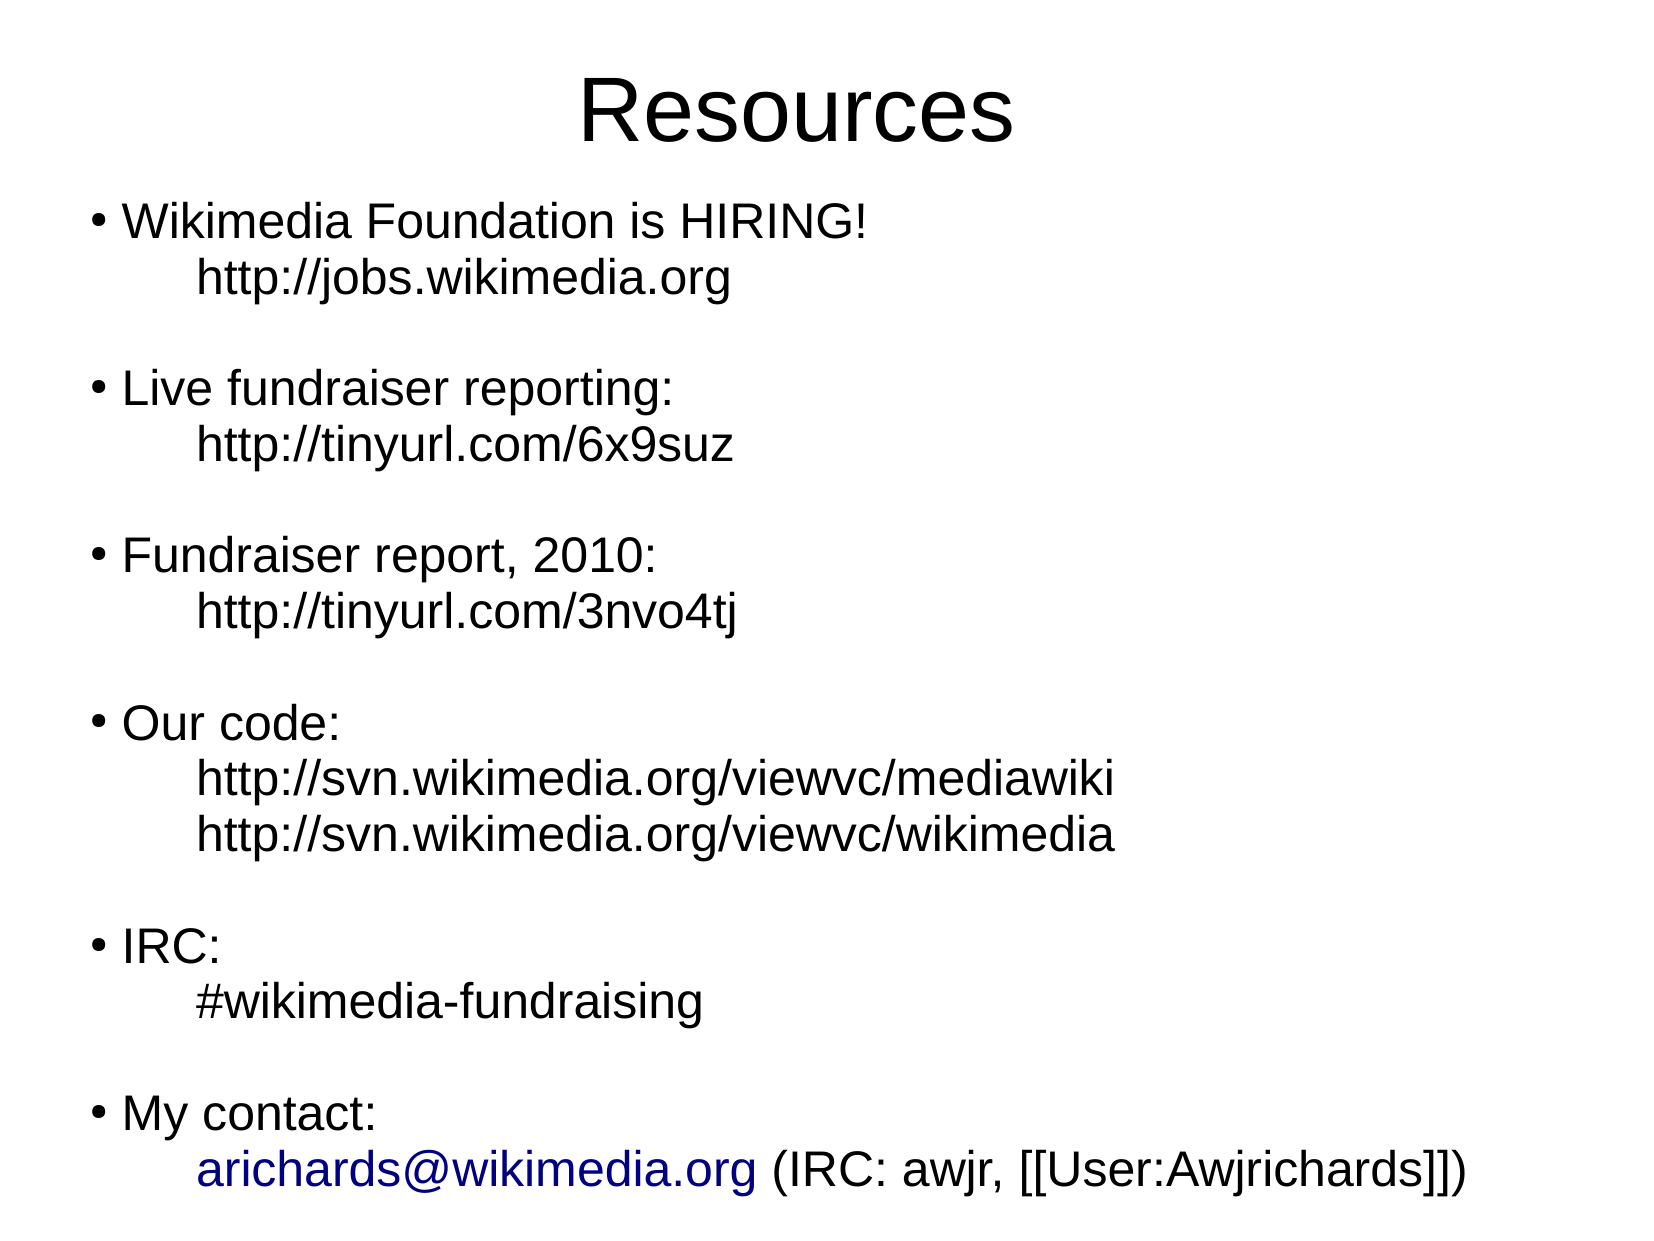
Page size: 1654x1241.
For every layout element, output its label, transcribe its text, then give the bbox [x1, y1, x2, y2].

text_box Wikimedia Foundation is HIRING! http://jobs.wikimedia.org Live fundraiser reporting: http://tinyurl.com/6x9suz Fundraiser report, 2010: http://tinyurl.com/3nvo4tj Our code: http://svn.wikimedia.org/viewvc/mediawiki http://svn.wikimedia.org/viewvc/wikimedia IRC: #wikimedia-fundraising My contact: arichards@wikimedia.org (IRC: awjr, [[User:Awjrichards]]) [75, 185, 1538, 1205]
text_box Resources [562, 51, 1031, 169]
